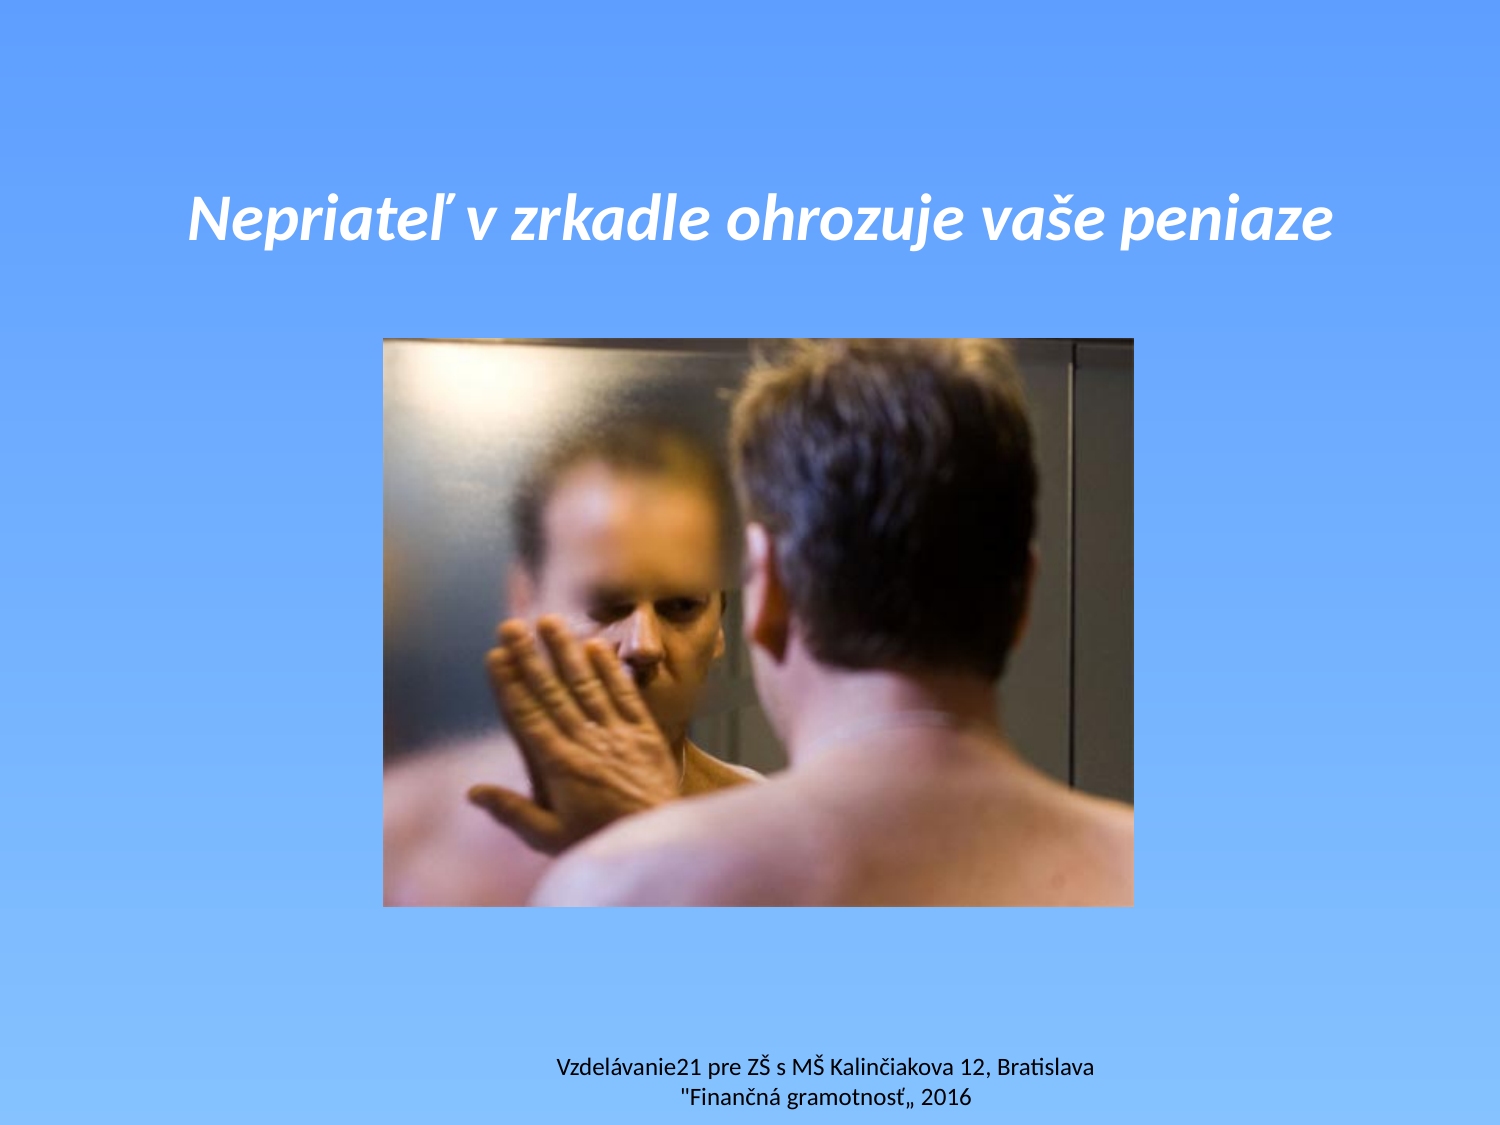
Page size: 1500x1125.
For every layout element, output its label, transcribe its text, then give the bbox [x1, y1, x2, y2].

picture [383, 338, 1134, 907]
title Nepriateľ v zrkadle ohrozuje vaše peniaze [123, 125, 1399, 303]
text_box Vzdelávanie21 pre ZŠ s MŠ Kalinčiakova 12, Bratislava "Finančná gramotnosť„ 2016 [512, 1042, 1140, 1103]
